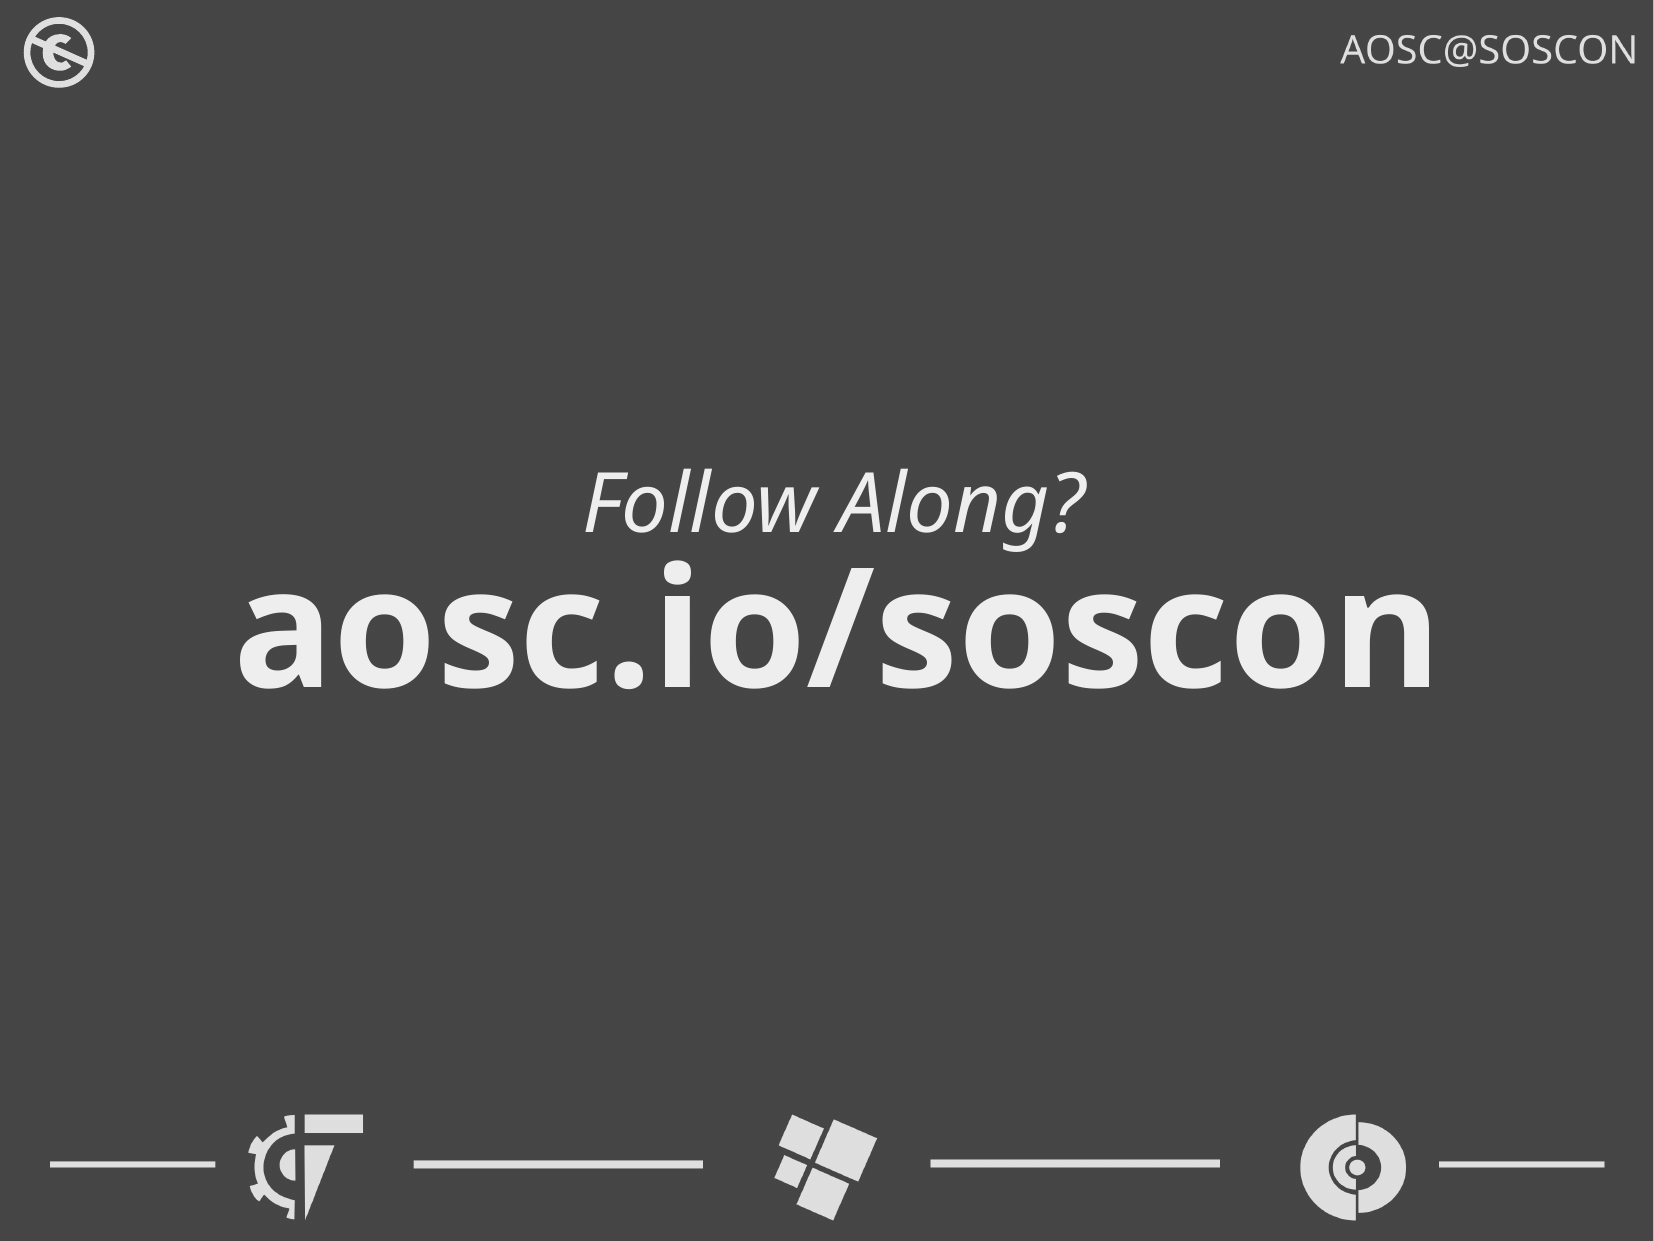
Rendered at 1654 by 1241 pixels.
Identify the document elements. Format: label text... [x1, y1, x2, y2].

text_box Follow Along? [501, 436, 1258, 860]
text_box aosc.io/soscon [218, 502, 501, 745]
picture [0, 0, 1654, 1241]
text_box aosc.io/soscon [1258, 502, 1471, 745]
